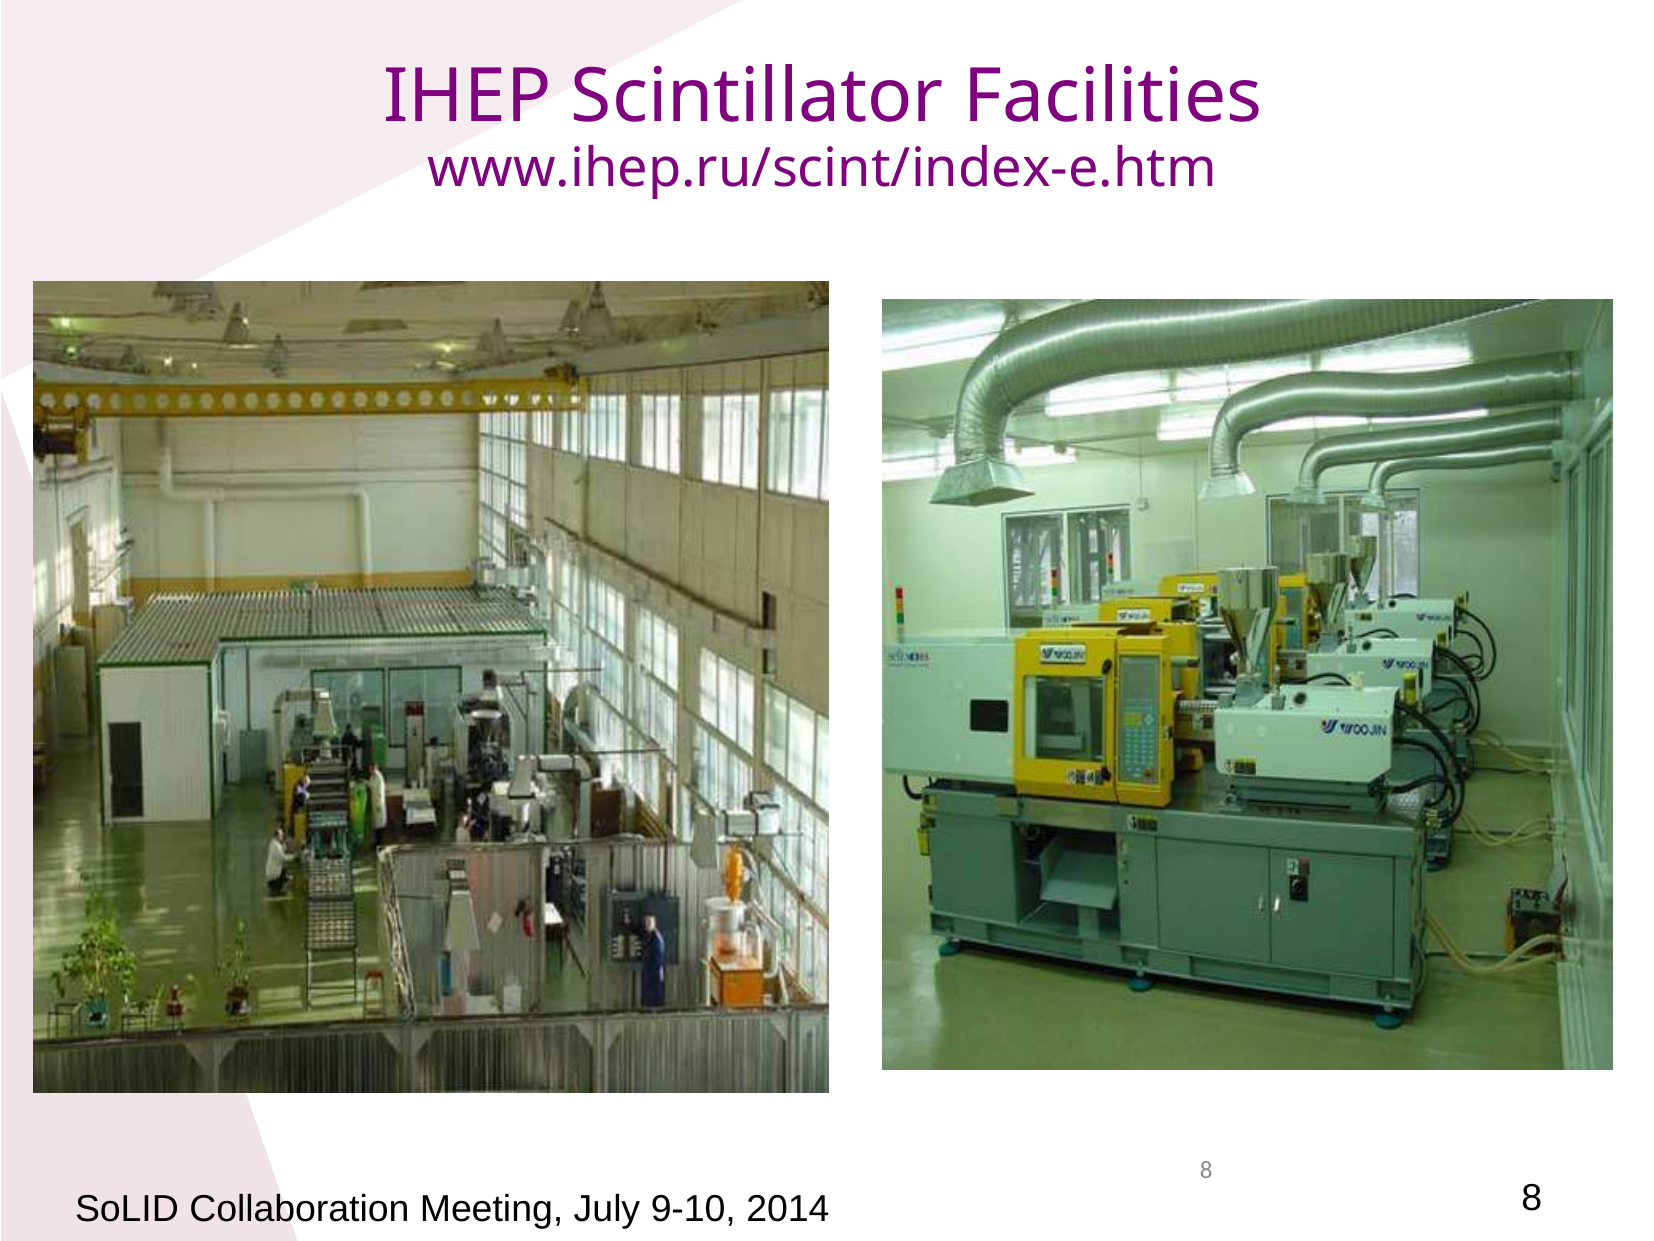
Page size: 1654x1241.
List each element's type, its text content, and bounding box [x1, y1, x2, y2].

text_box IHEP Scintillator Facilities www.ihep.ru/scint/index-e.htm [183, 46, 1463, 206]
picture [882, 299, 1613, 1070]
picture [33, 281, 829, 1093]
text_box <number> [1185, 1149, 1571, 1216]
